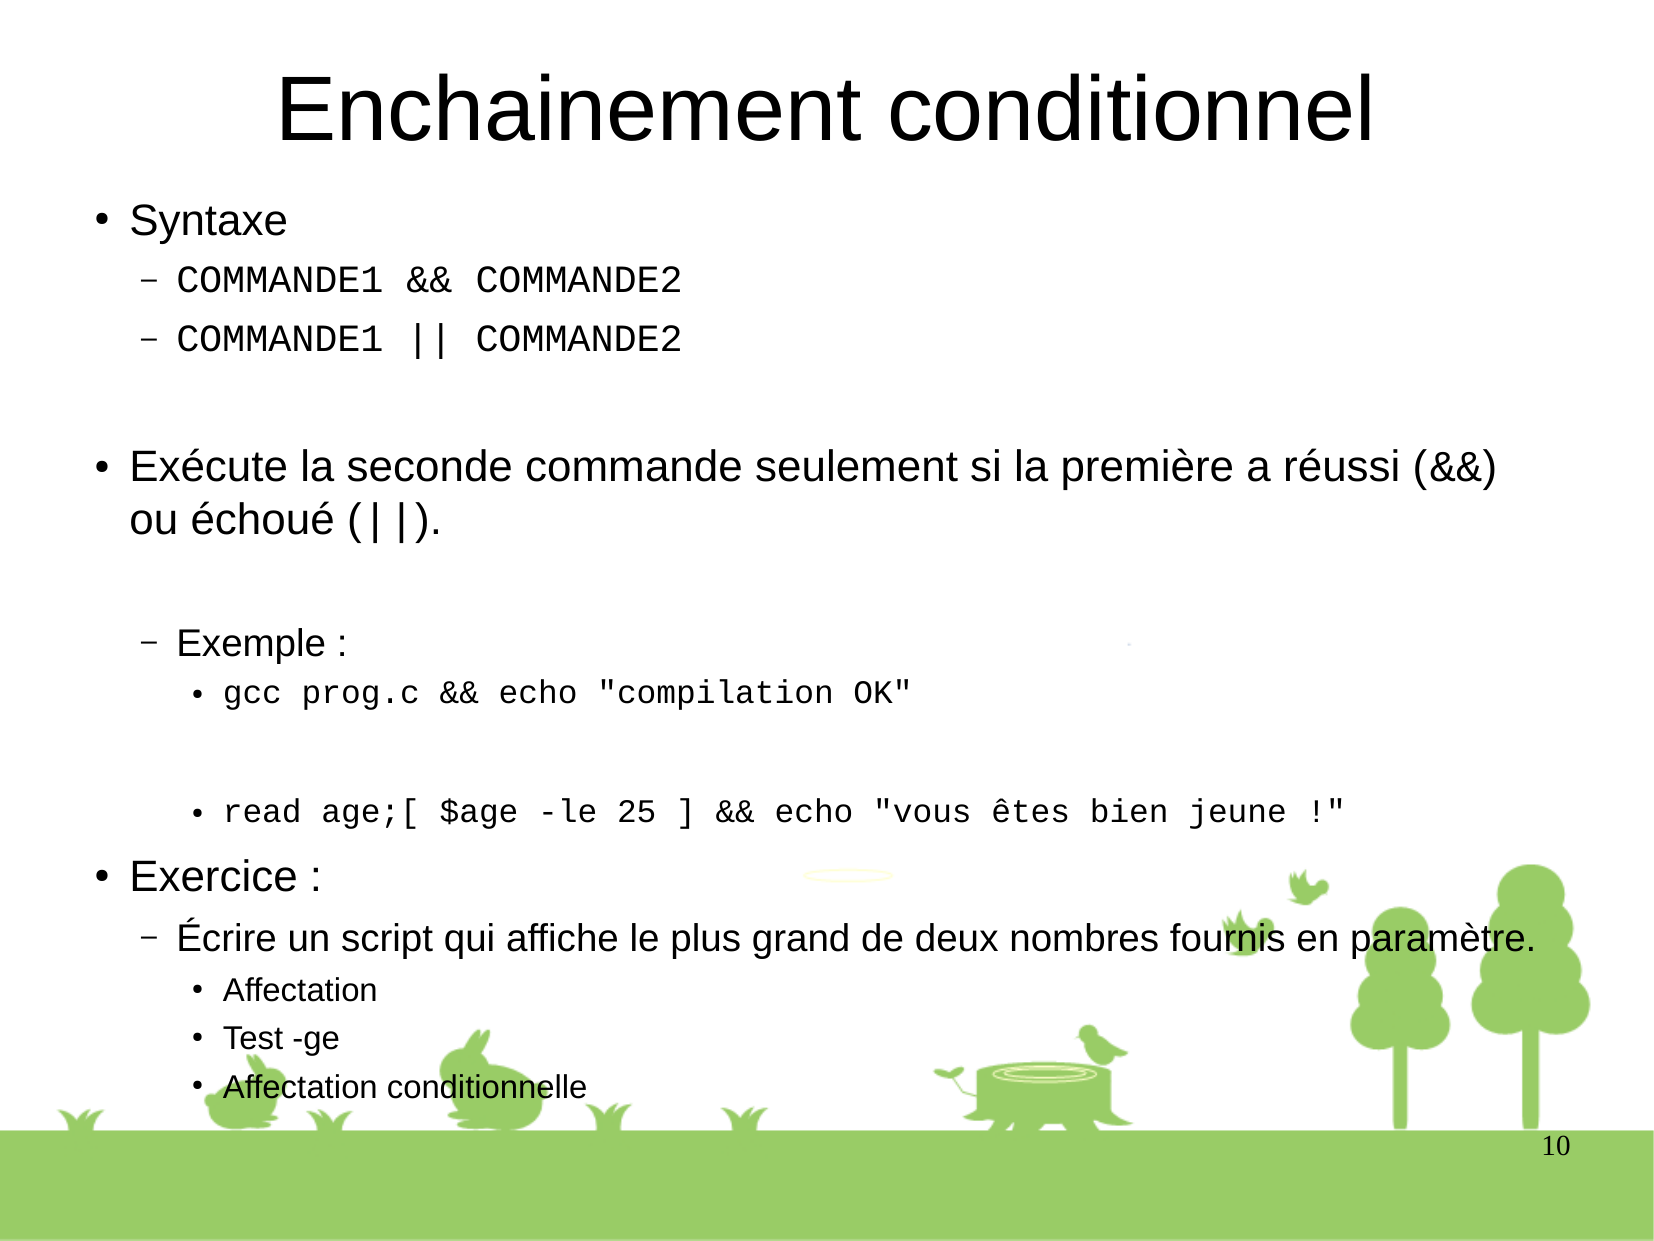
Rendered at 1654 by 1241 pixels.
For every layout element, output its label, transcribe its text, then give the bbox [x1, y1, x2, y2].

list Syntaxe COMMANDE1 && COMMANDE2 COMMANDE1 || COMMANDE2 Exécute la seconde commande seulement si la première a réussi (&&) ou échoué (||). Exemple : gcc prog.c && echo "compilation OK" read age;[ $age -le 25 ] && echo "vous êtes bien jeune !" Exercice : Écrire un script qui affiche le plus grand de deux nombres fournis en paramètre. Affectation Test -ge Affectation conditionnelle [82, 195, 1538, 1158]
picture [0, 0, 1654, 1241]
title Enchainement conditionnel [11, 5, 1642, 213]
